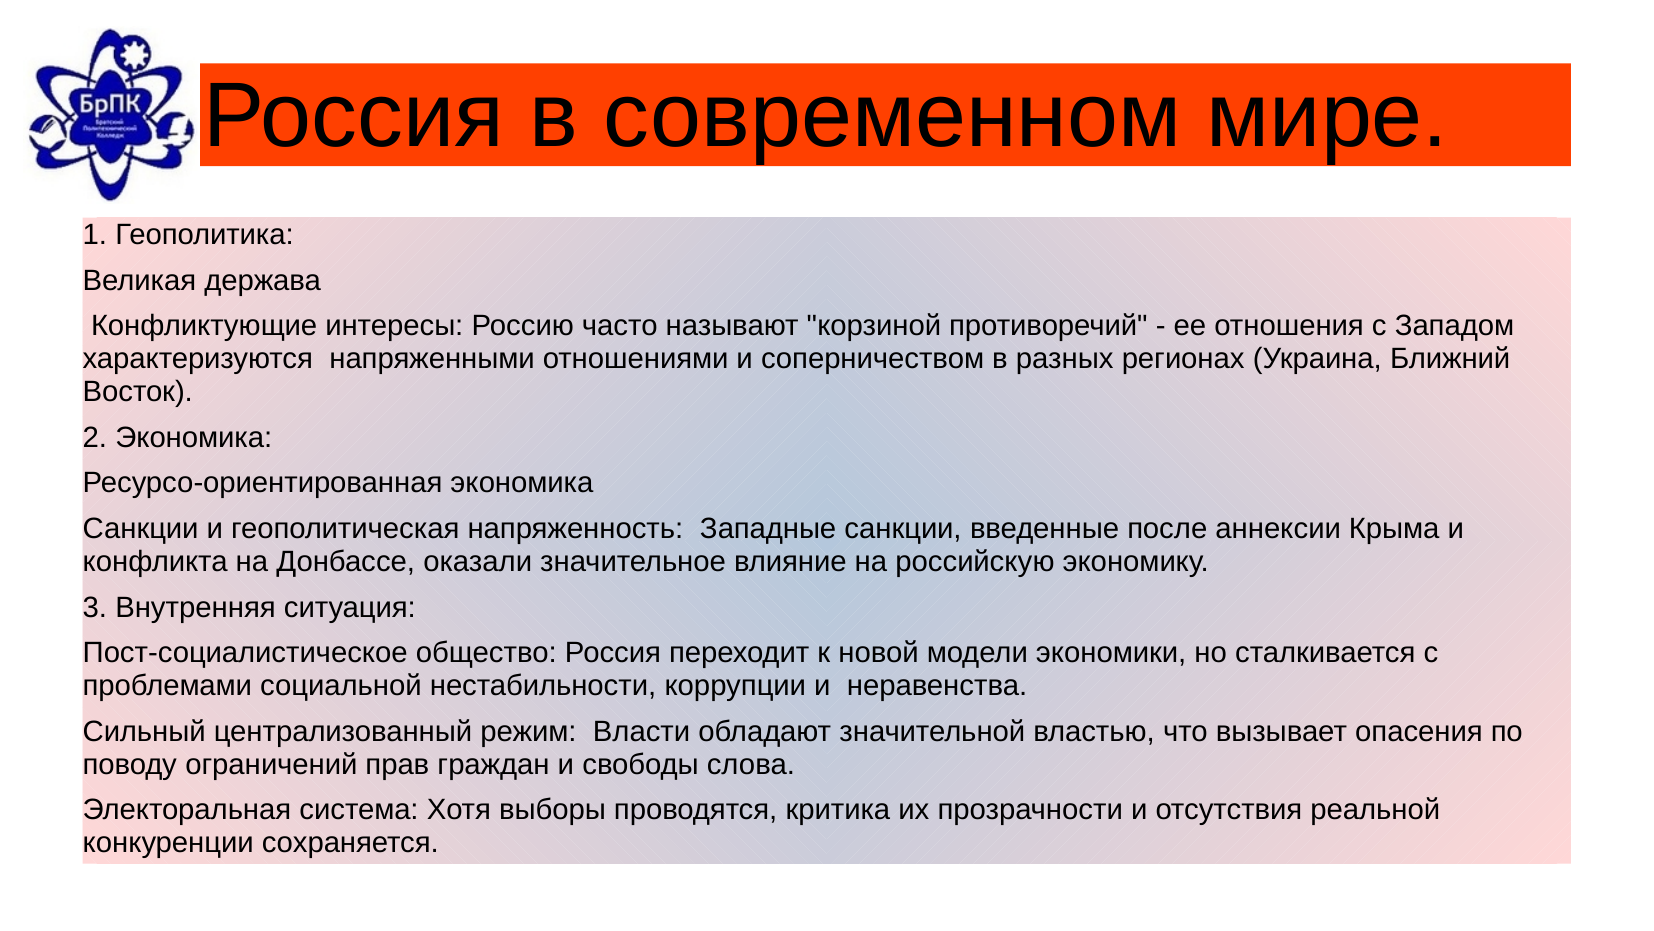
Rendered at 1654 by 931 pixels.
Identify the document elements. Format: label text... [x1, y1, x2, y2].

list 1. Геополитика: Великая держава Конфликтующие интересы: Россию часто называют "корзиной противоречий" - ее отношения с Западом характеризуются напряженными отношениями и соперничеством в разных регионах (Украина, Ближний Восток). 2. Экономика: Ресурсо-ориентированная экономика Санкции и геополитическая напряженность: Западные санкции, введенные после аннексии Крыма и конфликта на Донбассе, оказали значительное влияние на российскую экономику. 3. Внутренняя ситуация: Пост-социалистическое общество: Россия переходит к новой модели экономики, но сталкивается с проблемами социальной нестабильности, коррупции и неравенства. Сильный централизованный режим: Власти обладают значительной властью, что вызывает опасения по поводу ограничений прав граждан и свободы слова. Электоральная система: Хотя выборы проводятся, критика их прозрачности и отсутствия реальной конкуренции сохраняется. [82, 217, 1571, 864]
picture [23, 26, 200, 204]
title Россия в современном мире. [200, 63, 1571, 167]
